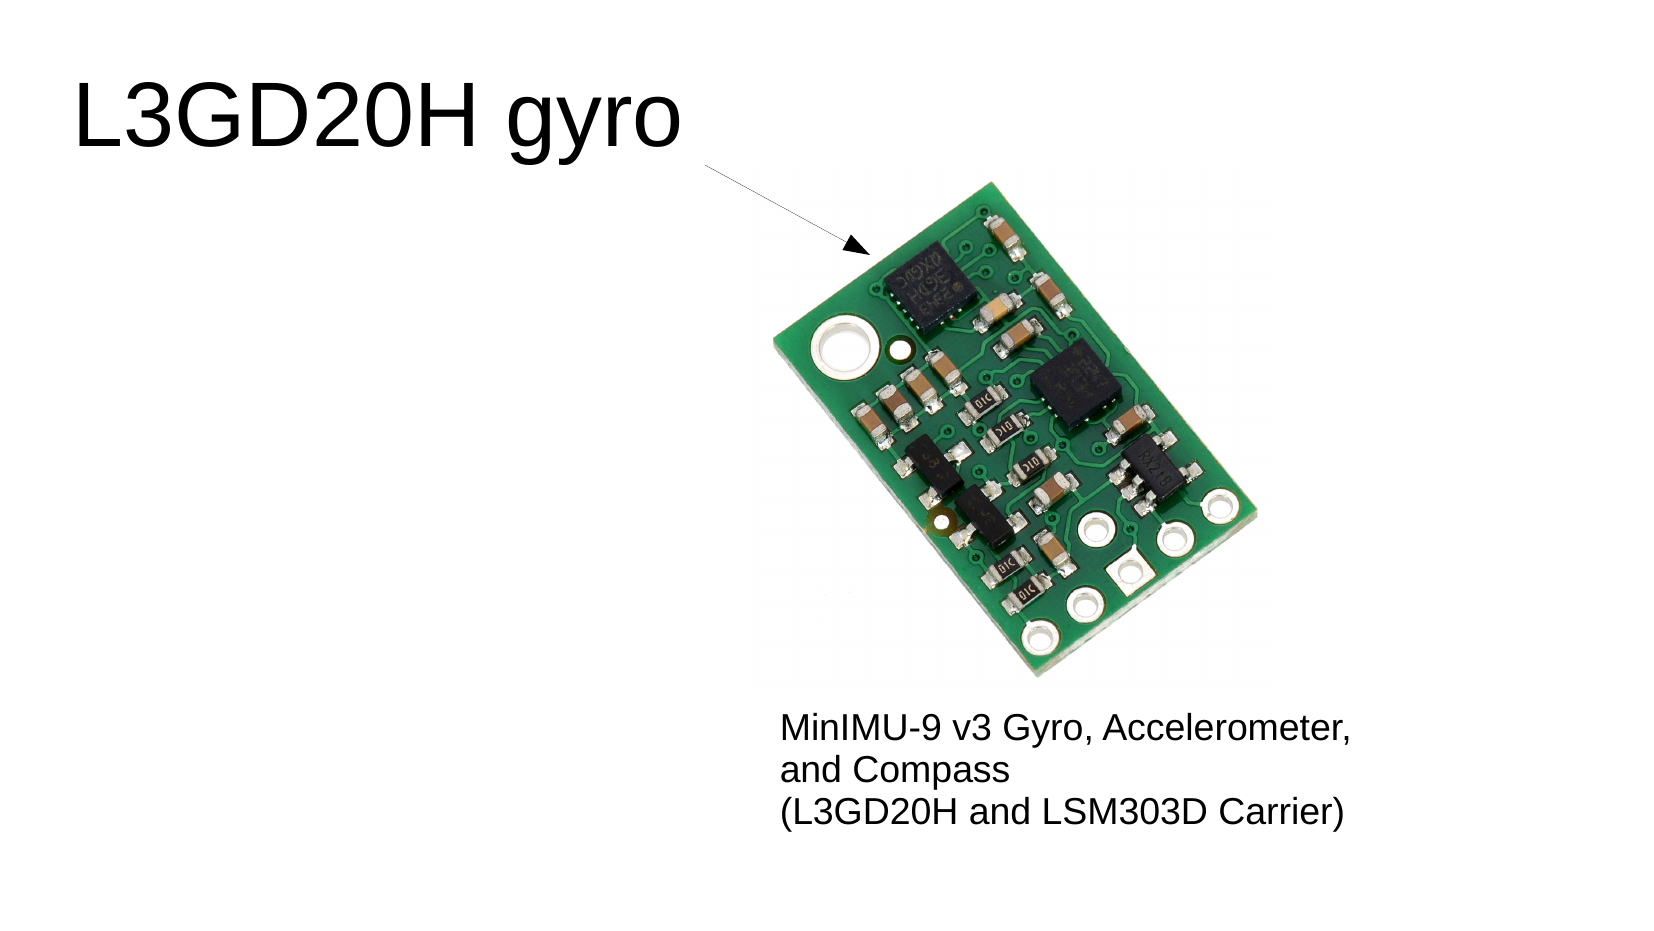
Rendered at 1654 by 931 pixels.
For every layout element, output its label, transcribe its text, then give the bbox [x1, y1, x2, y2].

text_box MinIMU-9 v3 Gyro, Accelerometer, and Compass (L3GD20H and LSM303D Carrier) [765, 699, 1368, 841]
picture [749, 164, 1276, 691]
title L3GD20H gyro [52, 37, 706, 193]
